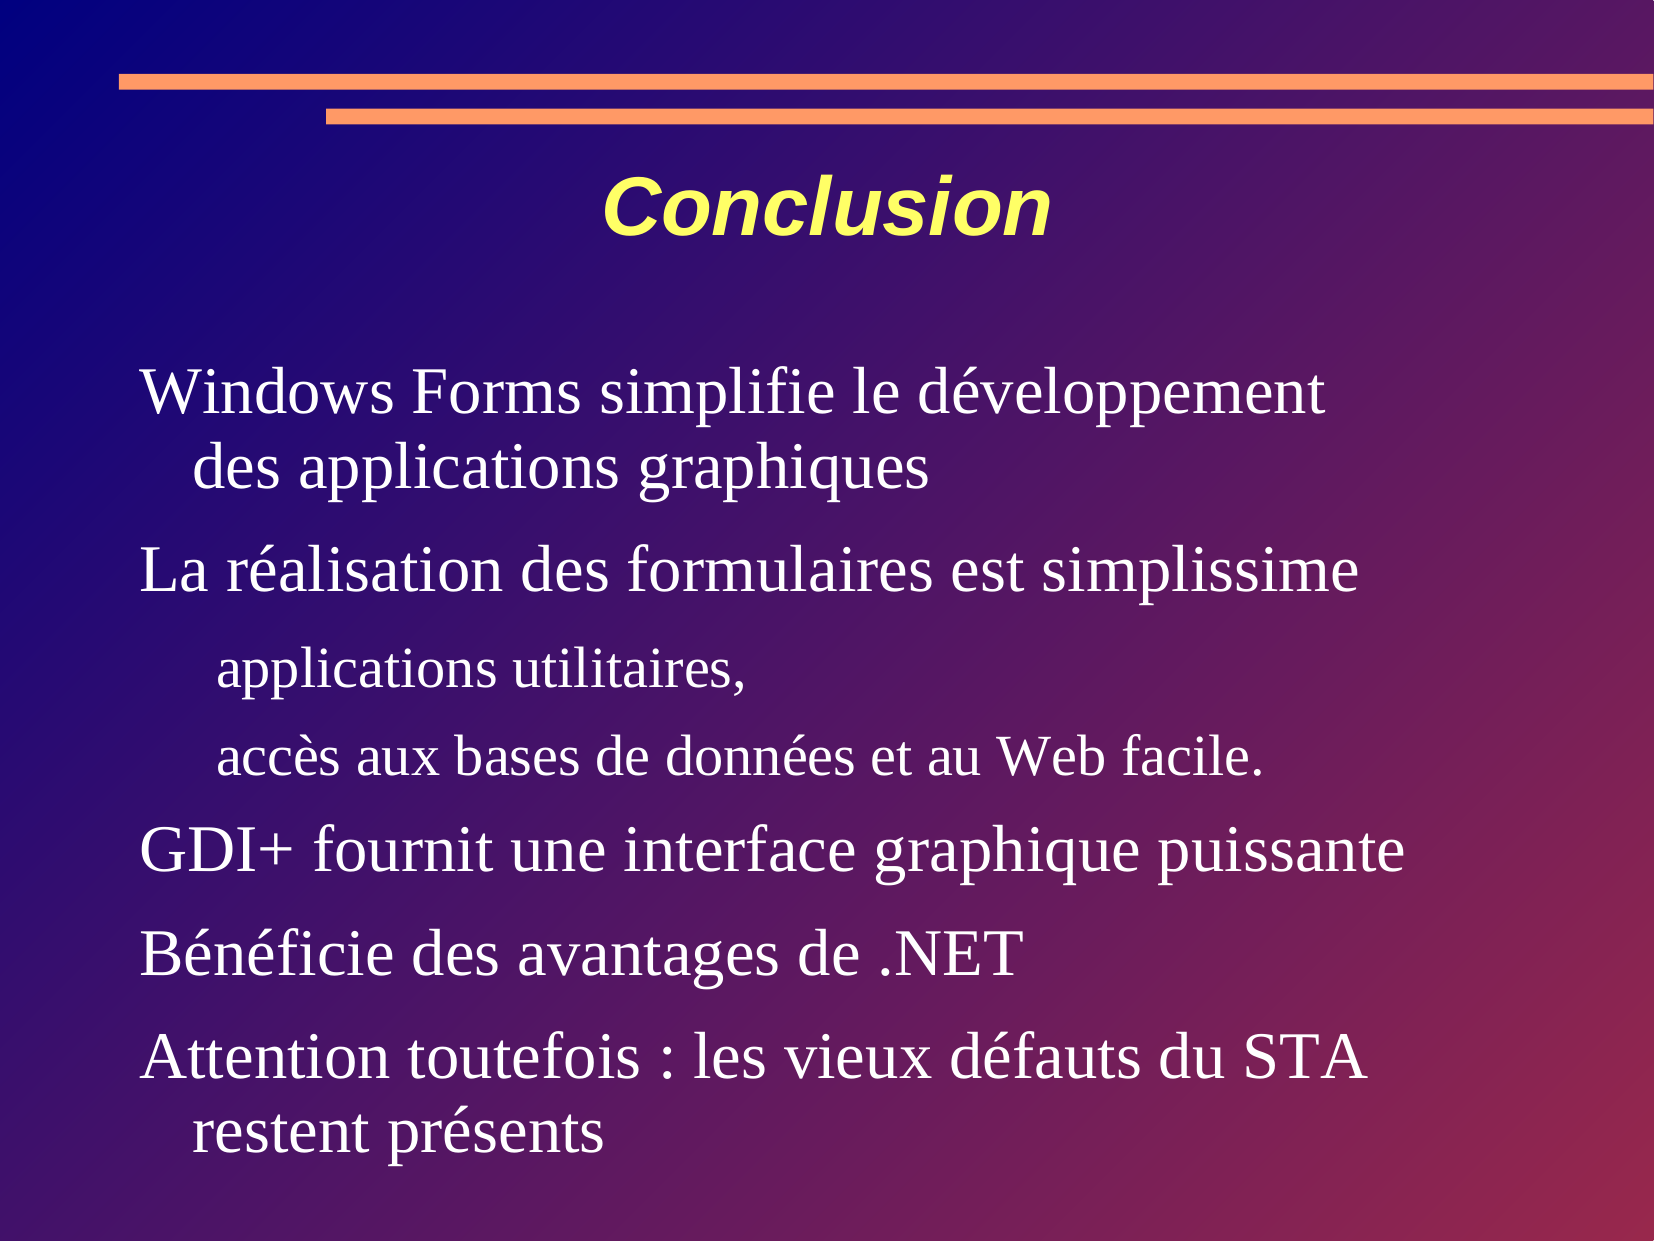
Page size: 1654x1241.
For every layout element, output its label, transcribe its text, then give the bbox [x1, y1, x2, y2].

title Conclusion [121, 102, 1534, 311]
list Windows Forms simplifie le développement des applications graphiques La réalisation des formulaires est simplissime applications utilitaires, accès aux bases de données et au Web facile. GDI+ fournit une interface graphique puissante Bénéficie des avantages de .NET Attention toutefois : les vieux défauts du STA restent présents [121, 354, 1534, 1168]
